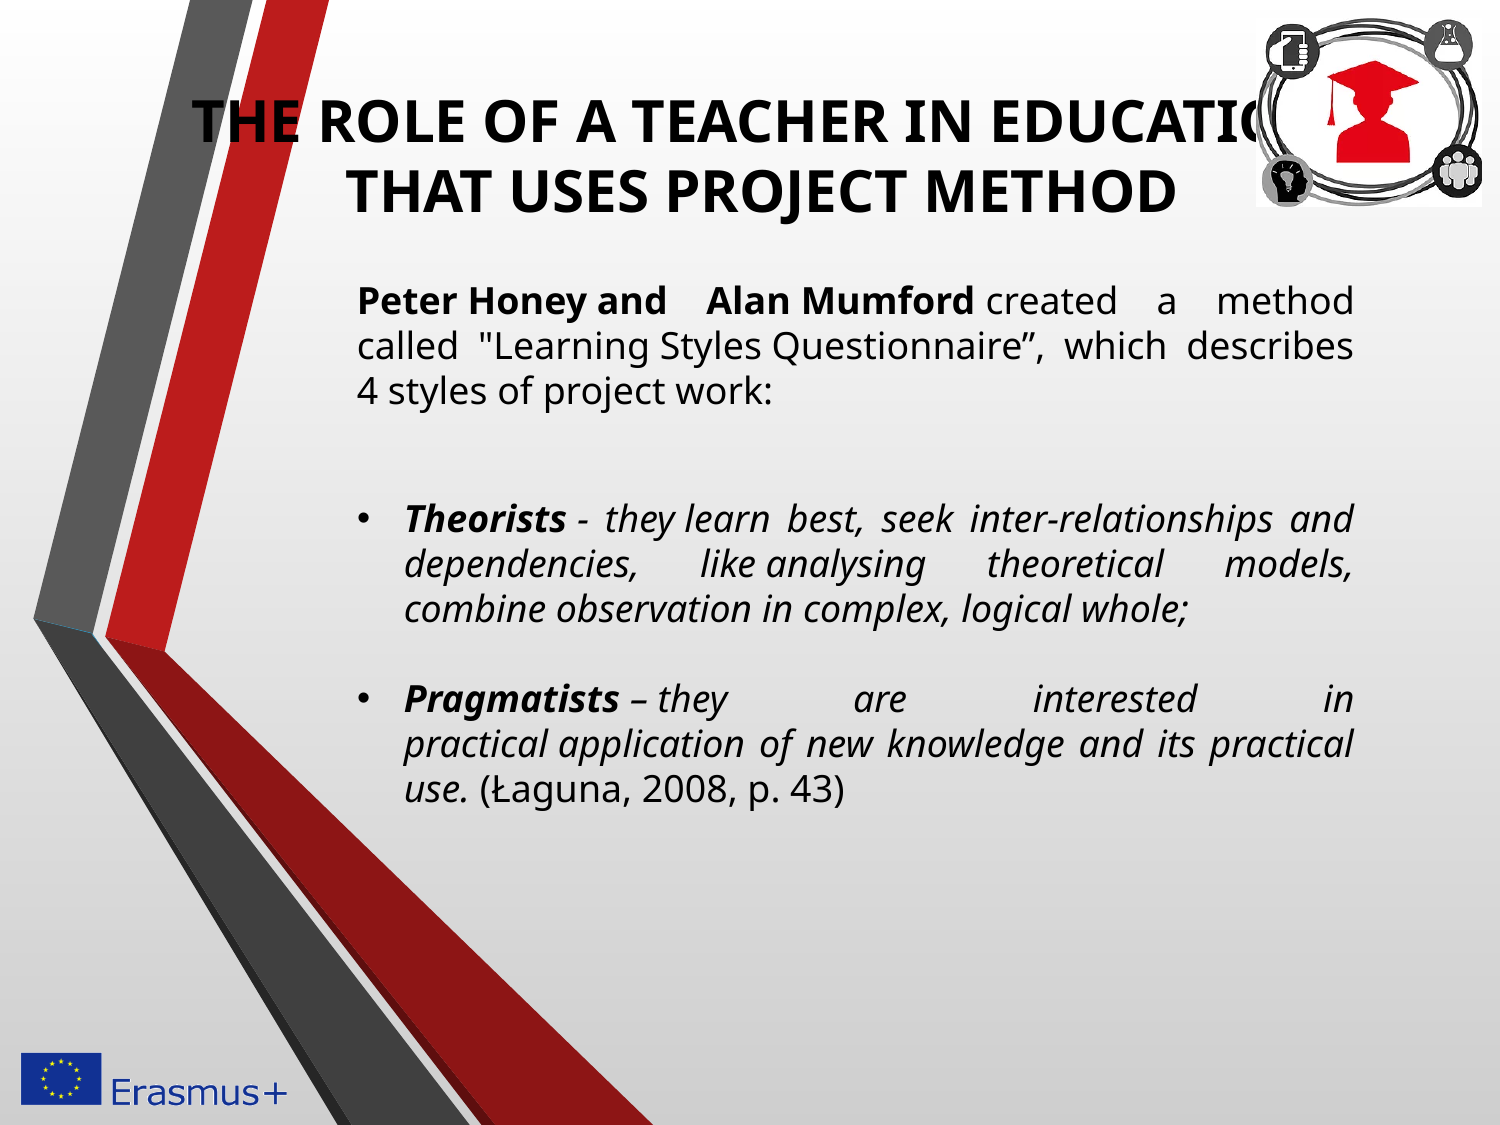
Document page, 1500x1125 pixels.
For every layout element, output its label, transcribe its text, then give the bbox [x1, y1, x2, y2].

text_box Peter Honey and Alan Mumford created a method called "Learning Styles Questionnaire”, which describes 4 styles of project work: Theorists - they learn best, seek inter-relationships and dependencies, like analysing theoretical models, combine observation in complex, logical whole; Pragmatists – they are interested in practical application of new knowledge and its practical use. (Łaguna, 2008, p. 43) [342, 269, 1370, 817]
picture [5, 1037, 302, 1120]
chart [1353, 19, 1483, 209]
text_box The role of a teacher in education that uses project method [171, 76, 1353, 232]
picture [1256, 18, 1482, 207]
